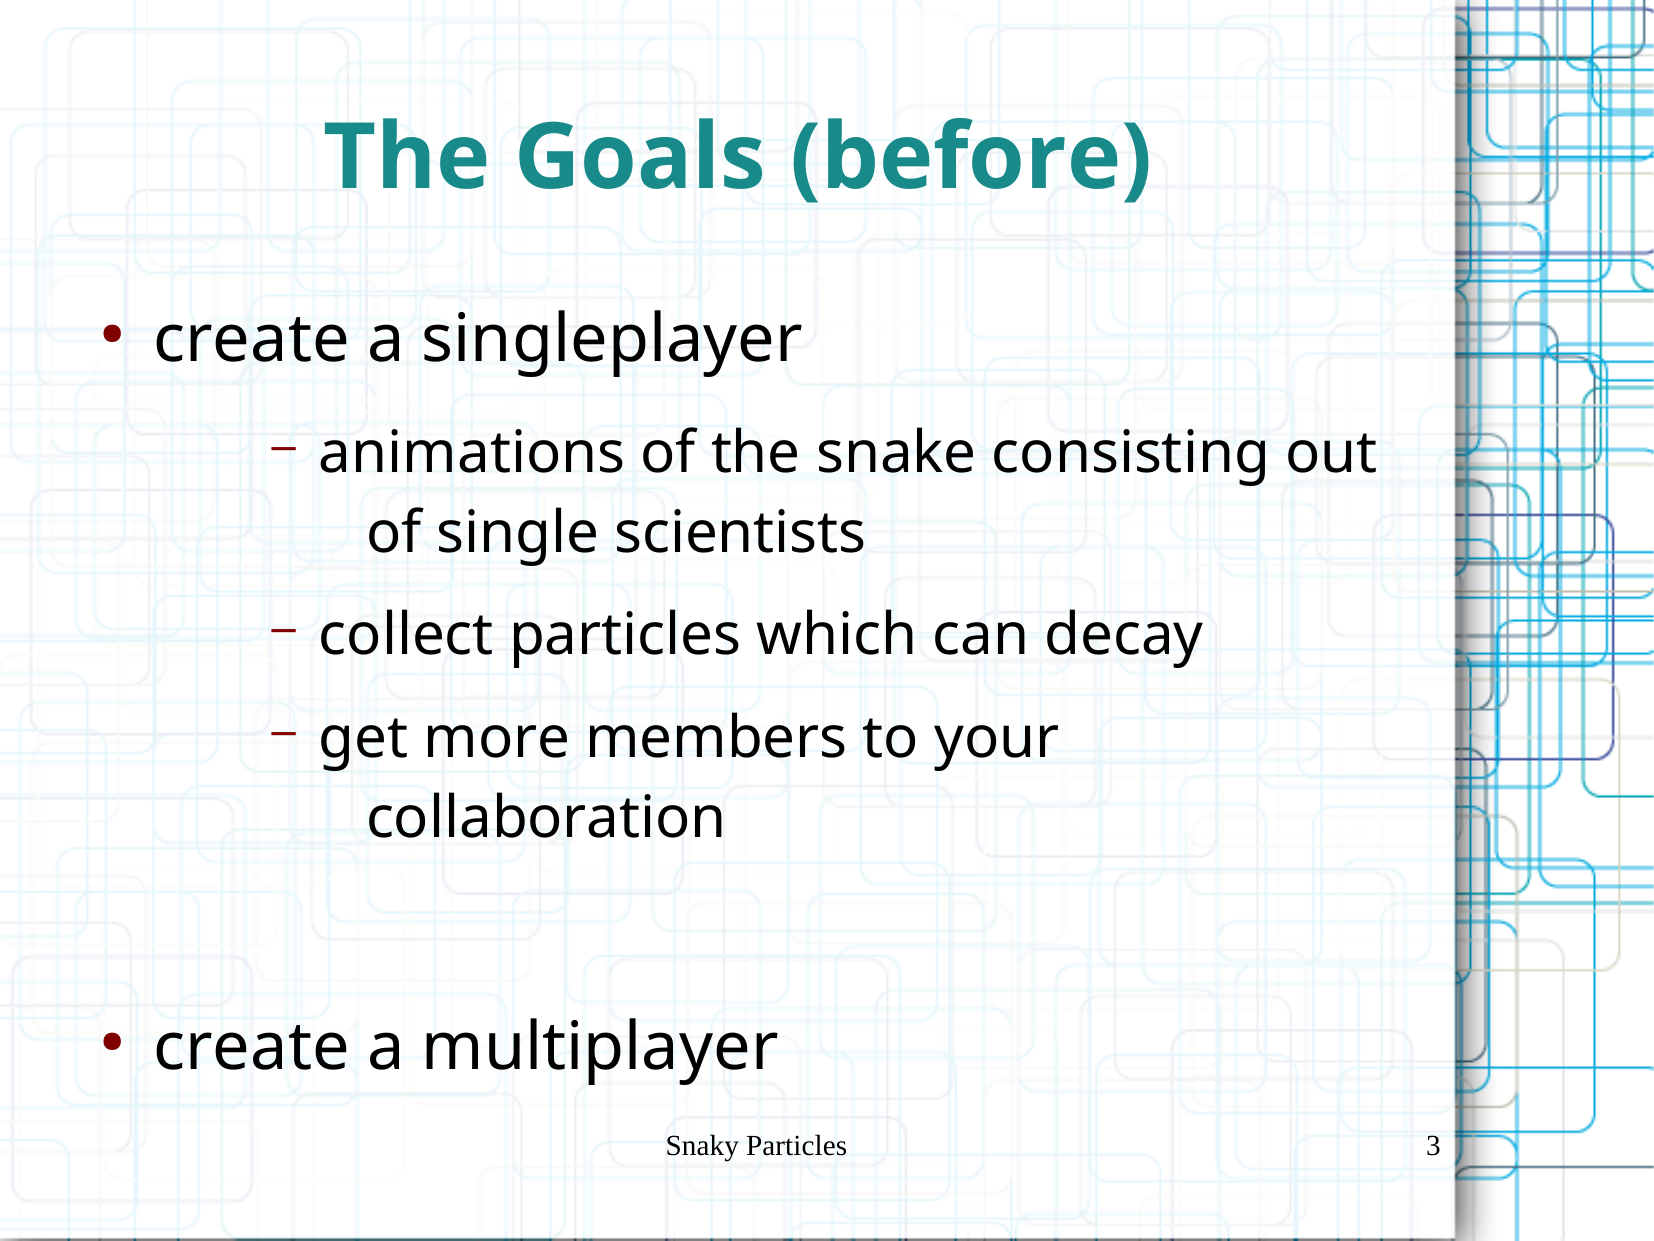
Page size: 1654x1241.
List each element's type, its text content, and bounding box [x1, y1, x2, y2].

picture [0, 0, 1654, 1241]
list create a singleplayer animations of the snake consisting out of single scientists collect particles which can decay get more members to your collaboration create a multiplayer [82, 290, 1418, 1109]
title The Goals (before) [59, 49, 1418, 257]
